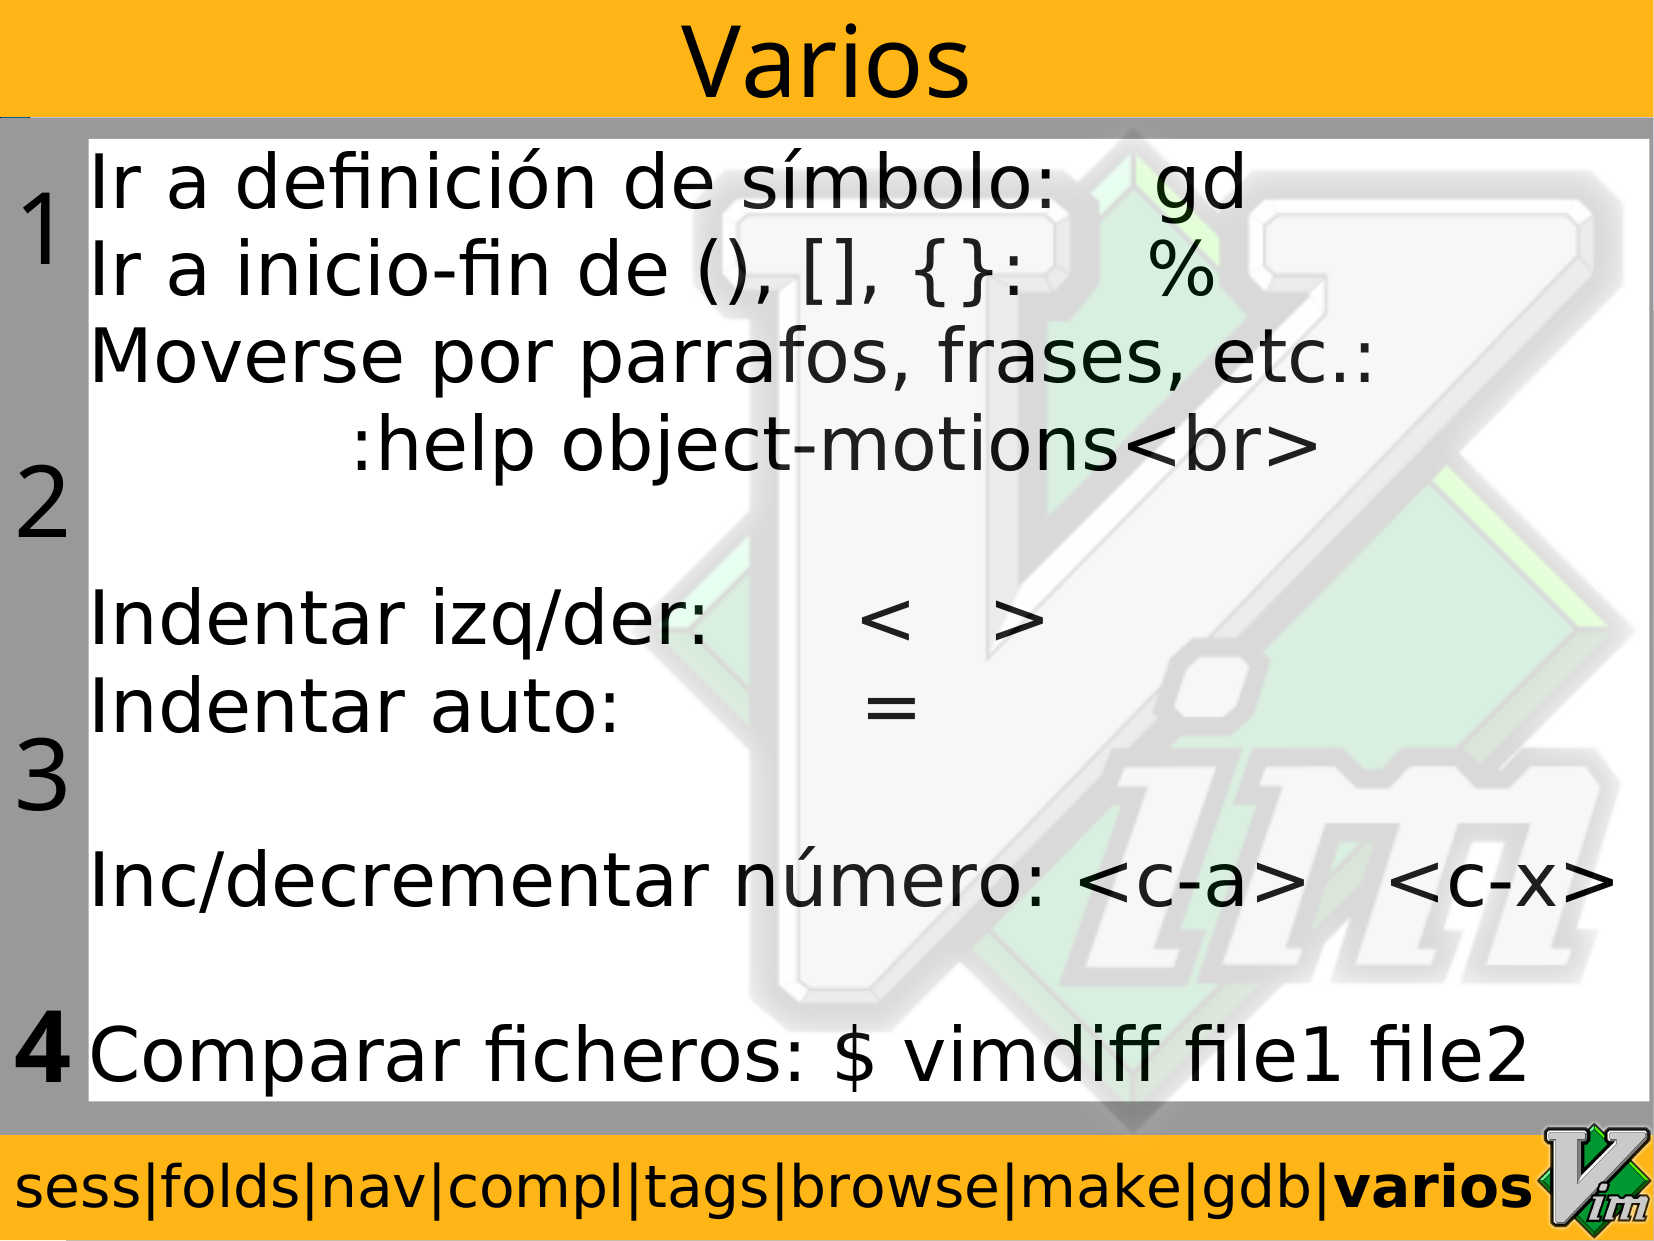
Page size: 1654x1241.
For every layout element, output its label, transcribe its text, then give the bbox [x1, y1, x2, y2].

text_box 1 - Introducción 2 - Novatos 3 - Power Users 4 -Desarrolladores [0, 118, 620, 1135]
picture [620, 118, 1654, 1241]
text_box Varios [0, 0, 1654, 117]
text_box Ir a definición de símbolo: gd Ir a inicio-fin de (), [], {}: % Moverse por parrafos, frases, etc.: :help object-motions<br> Indentar izq/der: < > Indentar auto: = Inc/decrementar número: <c-a> <c-x> Comparar ficheros: $ vimdiff file1 file2 [88, 138, 620, 1102]
text_box sess|folds|nav|compl|tags|browse|make|gdb|varios [0, 1135, 1535, 1241]
